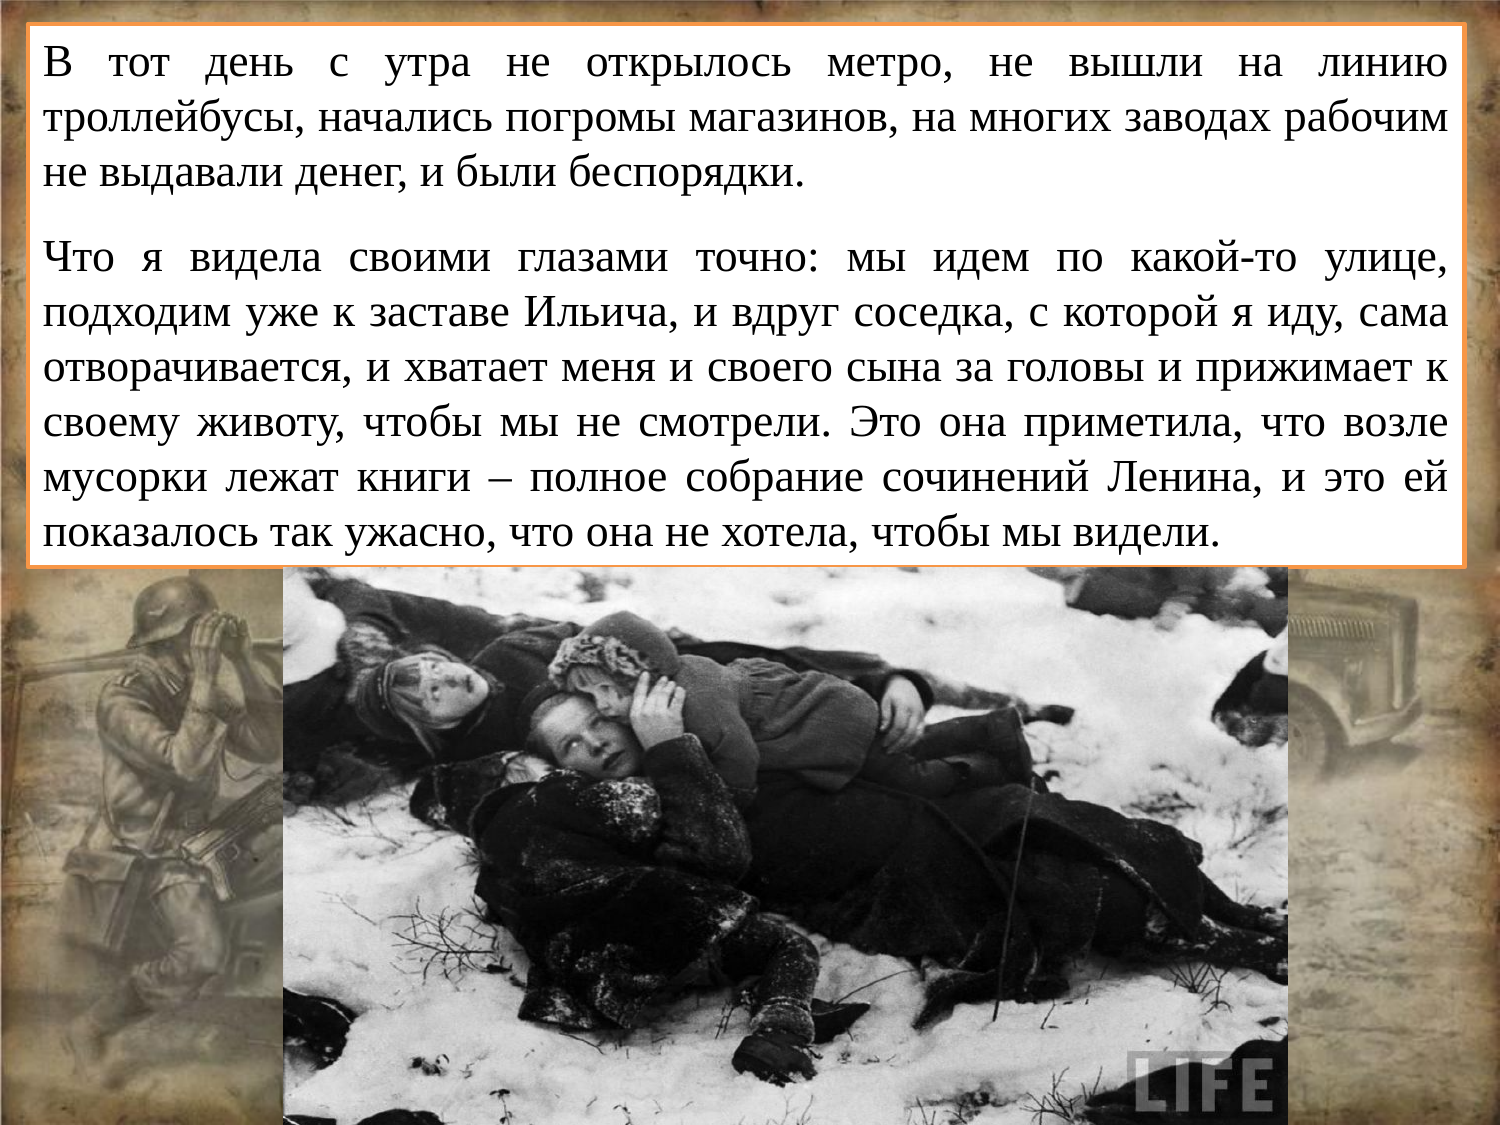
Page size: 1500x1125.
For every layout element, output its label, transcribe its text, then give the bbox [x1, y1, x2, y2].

picture [0, 0, 1500, 1125]
list [762, 262, 1425, 1005]
list В тот день с утра не открылось метро, не вышли на линию троллейбусы, начались погромы магазинов, на многих заводах рабочим не выдавали денег, и были беспорядки. Что я видела своими глазами точно: мы идем по какой-то улице, подходим уже к заставе Ильича, и вдруг соседка, с которой я иду, сама отворачивается, и хватает меня и своего сына за головы и прижимает к своему животу, чтобы мы не смотрели. Это она приметила, что возле мусорки лежат книги – полное собрание сочинений Ленина, и это ей показалось так ужасно, что она не хотела, чтобы мы видели. [28, 23, 1465, 568]
